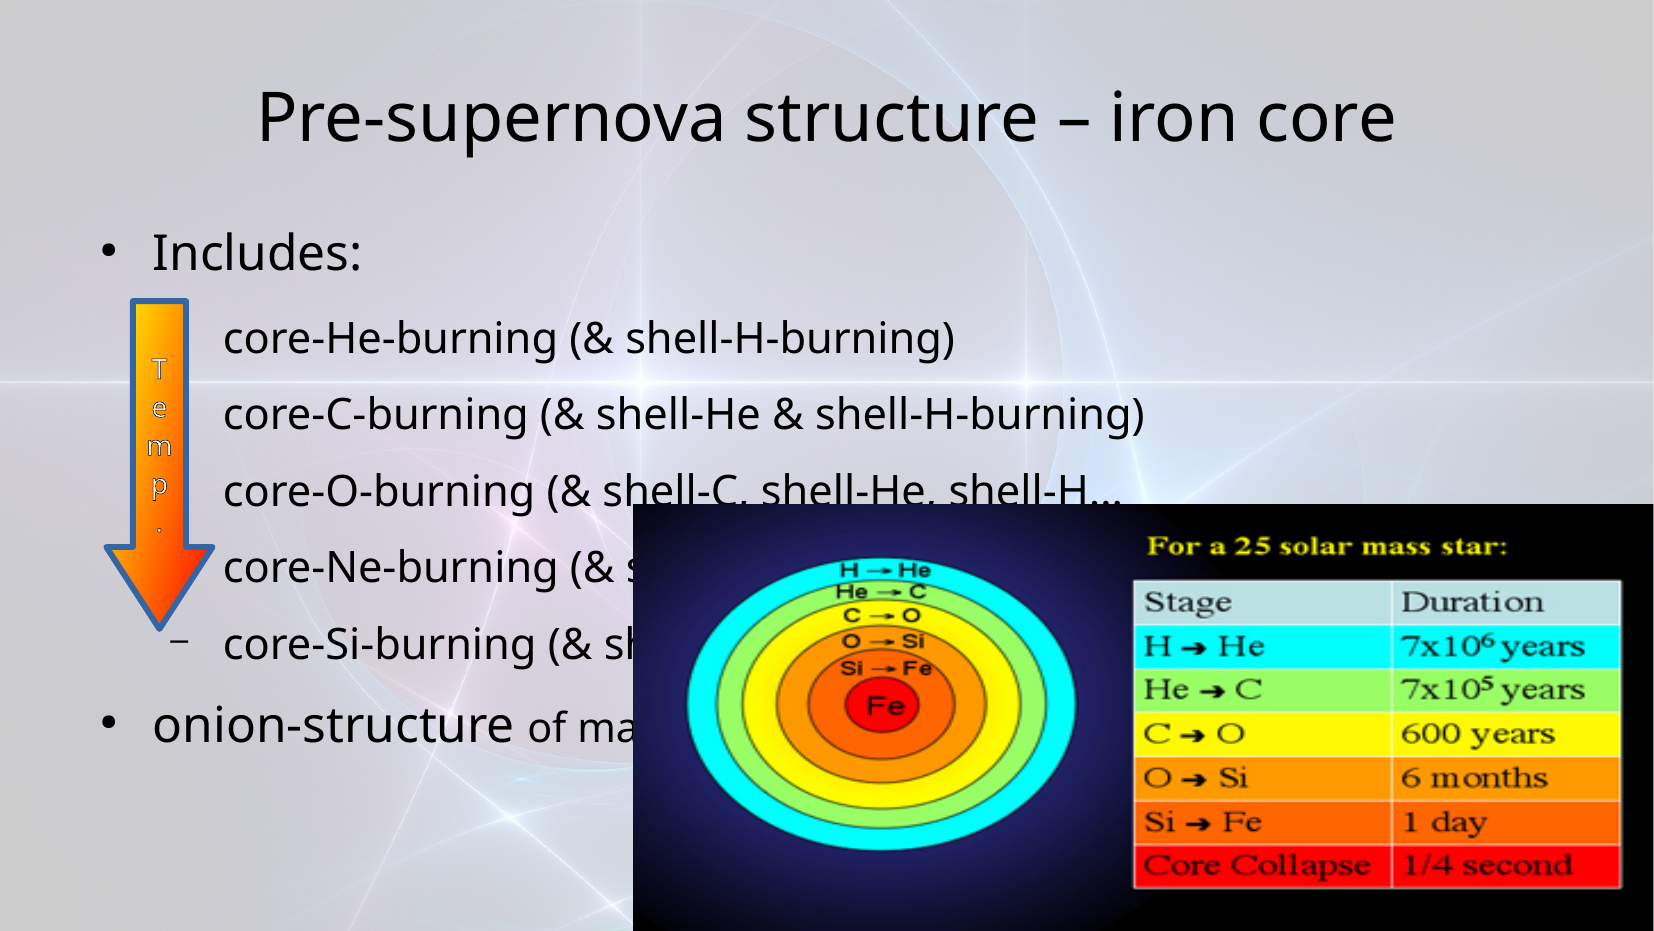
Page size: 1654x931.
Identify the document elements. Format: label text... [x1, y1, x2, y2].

text_box T e m p . [106, 301, 213, 629]
picture [0, 0, 1654, 931]
list Includes: core-He-burning (& shell-H-burning) core-C-burning (& shell-He & shell-H-burning) core-O-burning (& shell-C, shell-He, shell-H… core-Ne-burning (& shell… core-Si-burning (& shell... onion-structure of massive stars [82, 217, 1571, 758]
title Pre-supernova structure – iron core [82, 37, 1571, 193]
